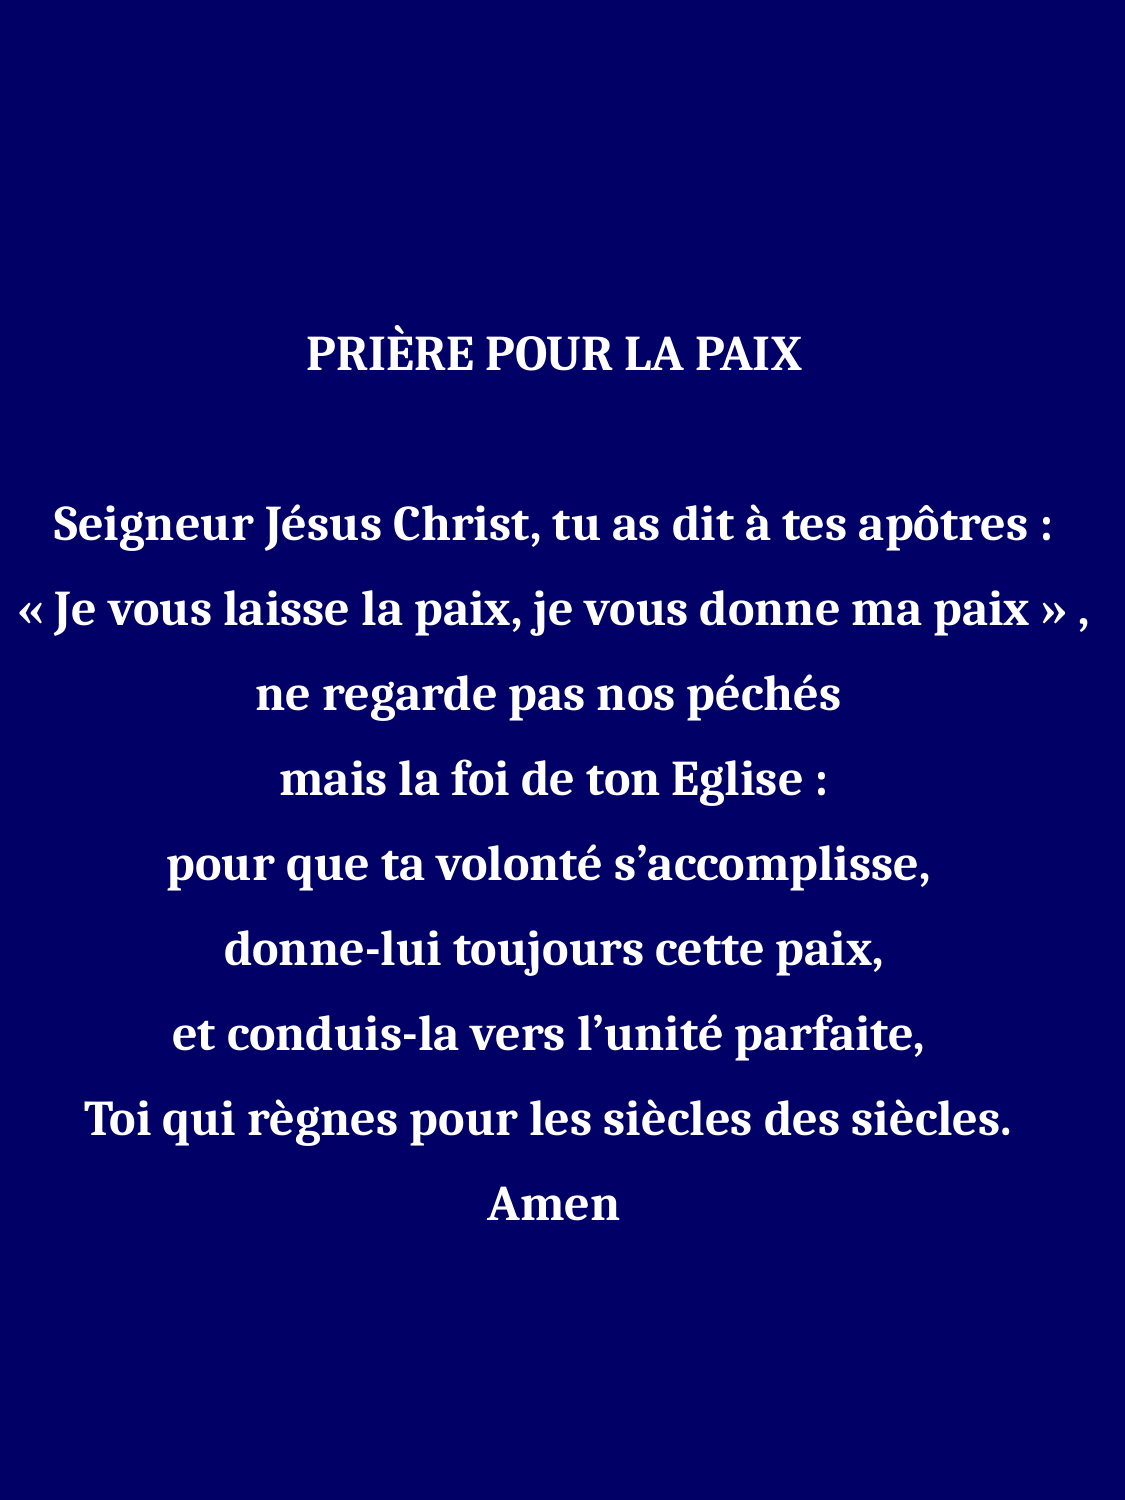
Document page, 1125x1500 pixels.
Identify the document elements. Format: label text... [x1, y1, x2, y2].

text_box PRIÈRE POUR LA PAIX Seigneur Jésus Christ, tu as dit à tes apôtres : « Je vous laisse la paix, je vous donne ma paix » , ne regarde pas nos péchés mais la foi de ton Eglise : pour que ta volonté s’accomplisse, donne-lui toujours cette paix, et conduis-la vers l’unité parfaite, Toi qui règnes pour les siècles des siècles. Amen [0, 312, 1125, 1238]
